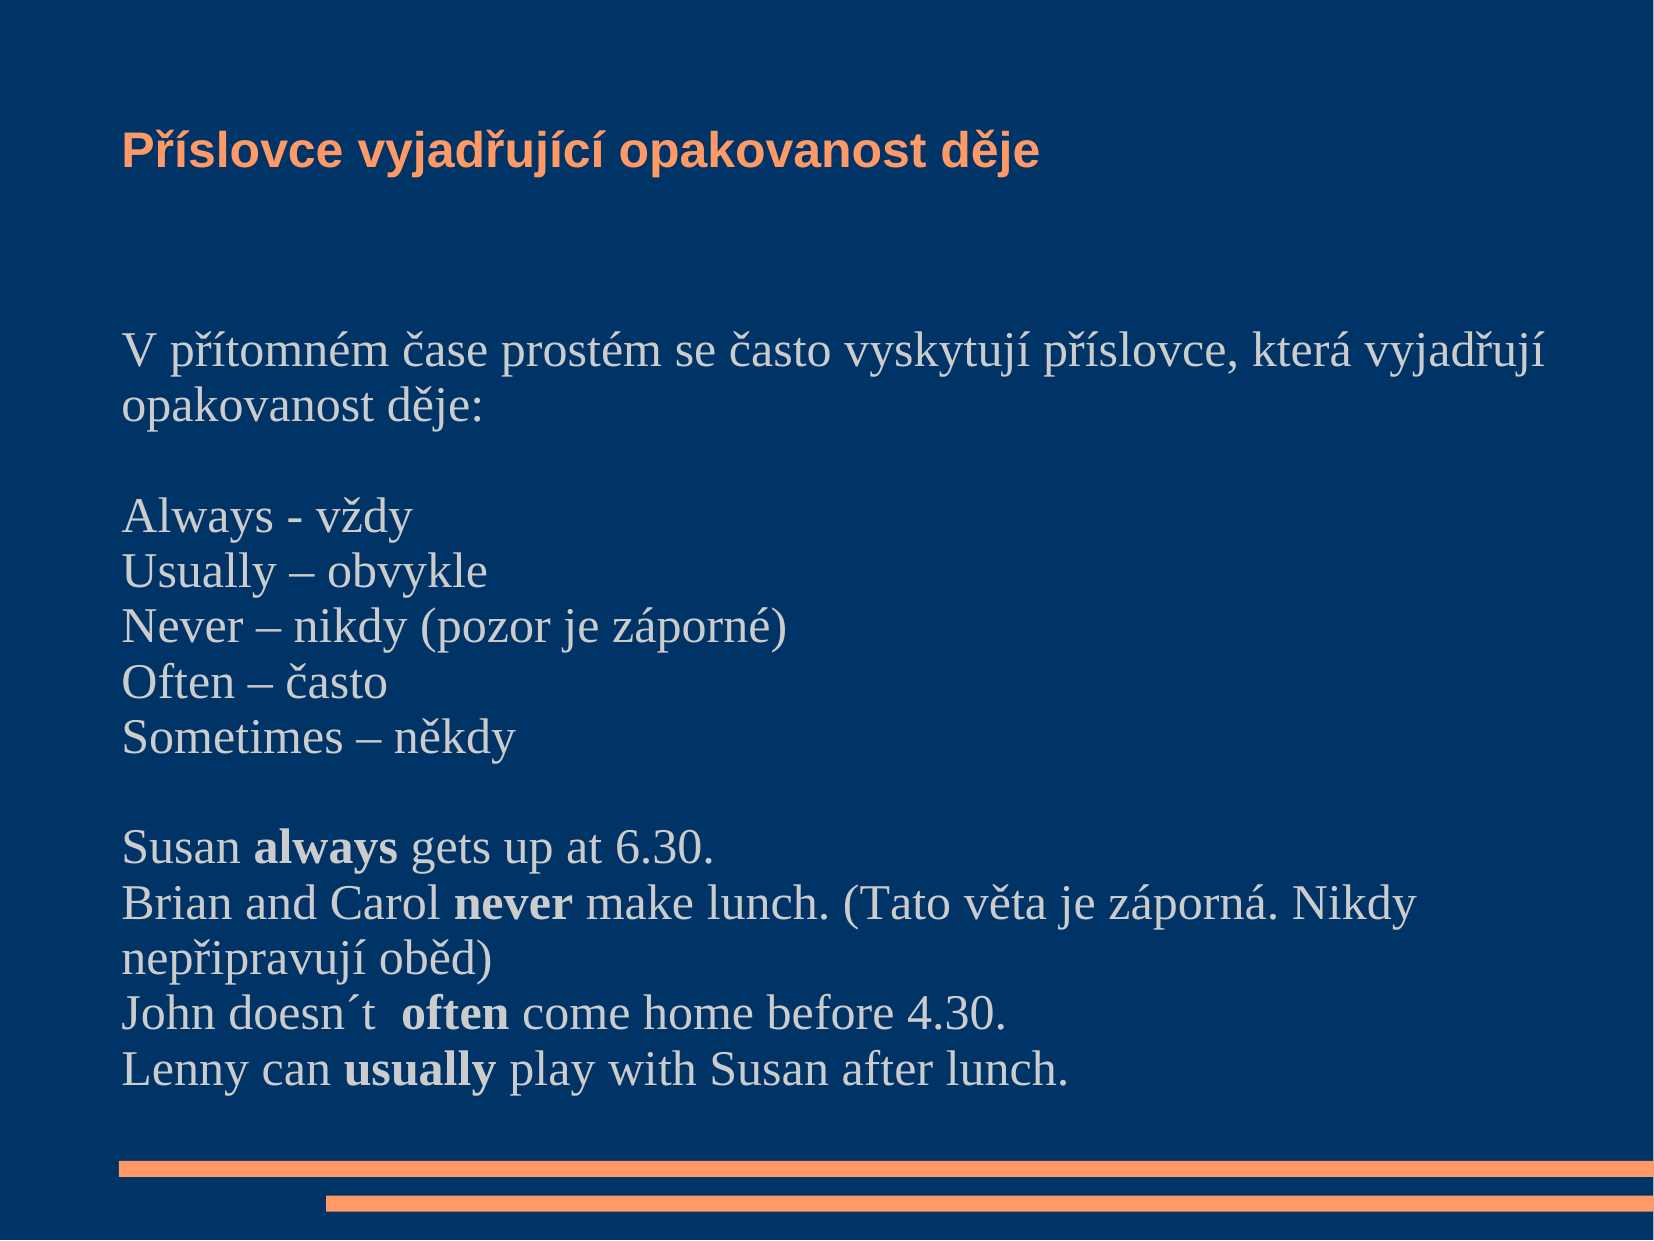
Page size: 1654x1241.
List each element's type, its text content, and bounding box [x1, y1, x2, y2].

title Příslovce vyjadřující opakovanost děje [121, 46, 1534, 254]
subtitle V přítomném čase prostém se často vyskytují příslovce, která vyjadřují opakovanost děje: Always - vždy Usually – obvykle Never – nikdy (pozor je záporné) Often – často Sometimes – někdy Susan always gets up at 6.30. Brian and Carol never make lunch. (Tato věta je záporná. Nikdy nepřipravují oběd) John doesn´t often come home before 4.30. Lenny can usually play with Susan after lunch. [121, 322, 1561, 1241]
